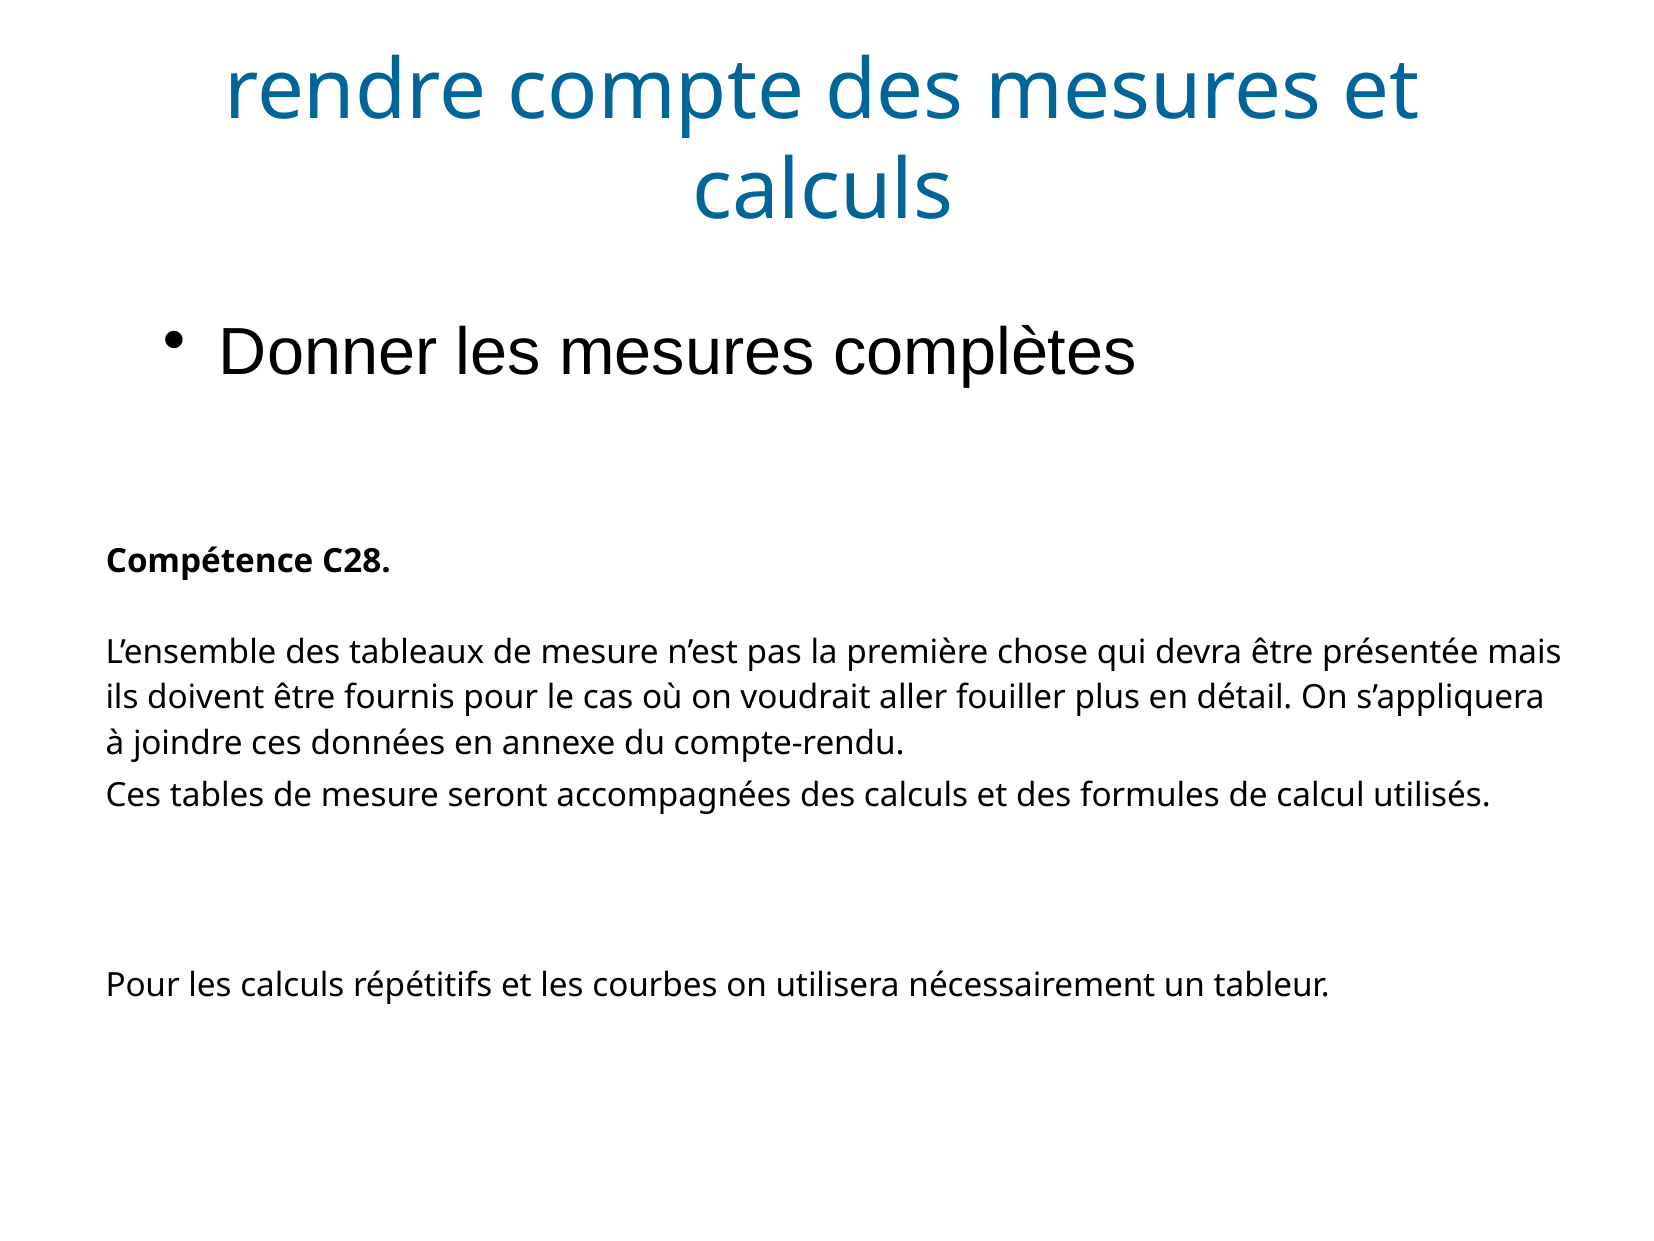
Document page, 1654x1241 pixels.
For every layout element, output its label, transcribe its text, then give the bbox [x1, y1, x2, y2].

text_box L’ensemble des tableaux de mesure n’est pas la première chose qui devra être présentée mais ils doivent être fournis pour le cas où on voudrait aller fouiller plus en détail. On s’appliquera à joindre ces données en annexe du compte-rendu. Ces tables de mesure seront accompagnées des calculs et des formules de calcul utilisés. [90, 620, 1582, 845]
text_box Pour les calculs répétitifs et les courbes on utilisera nécessairement un tableur. [90, 954, 1502, 1018]
text_box Donner les mesures complètes [147, 300, 1498, 495]
text_box Compétence C28. [90, 531, 1577, 594]
title rendre compte des mesures et calculs [147, 41, 1498, 229]
